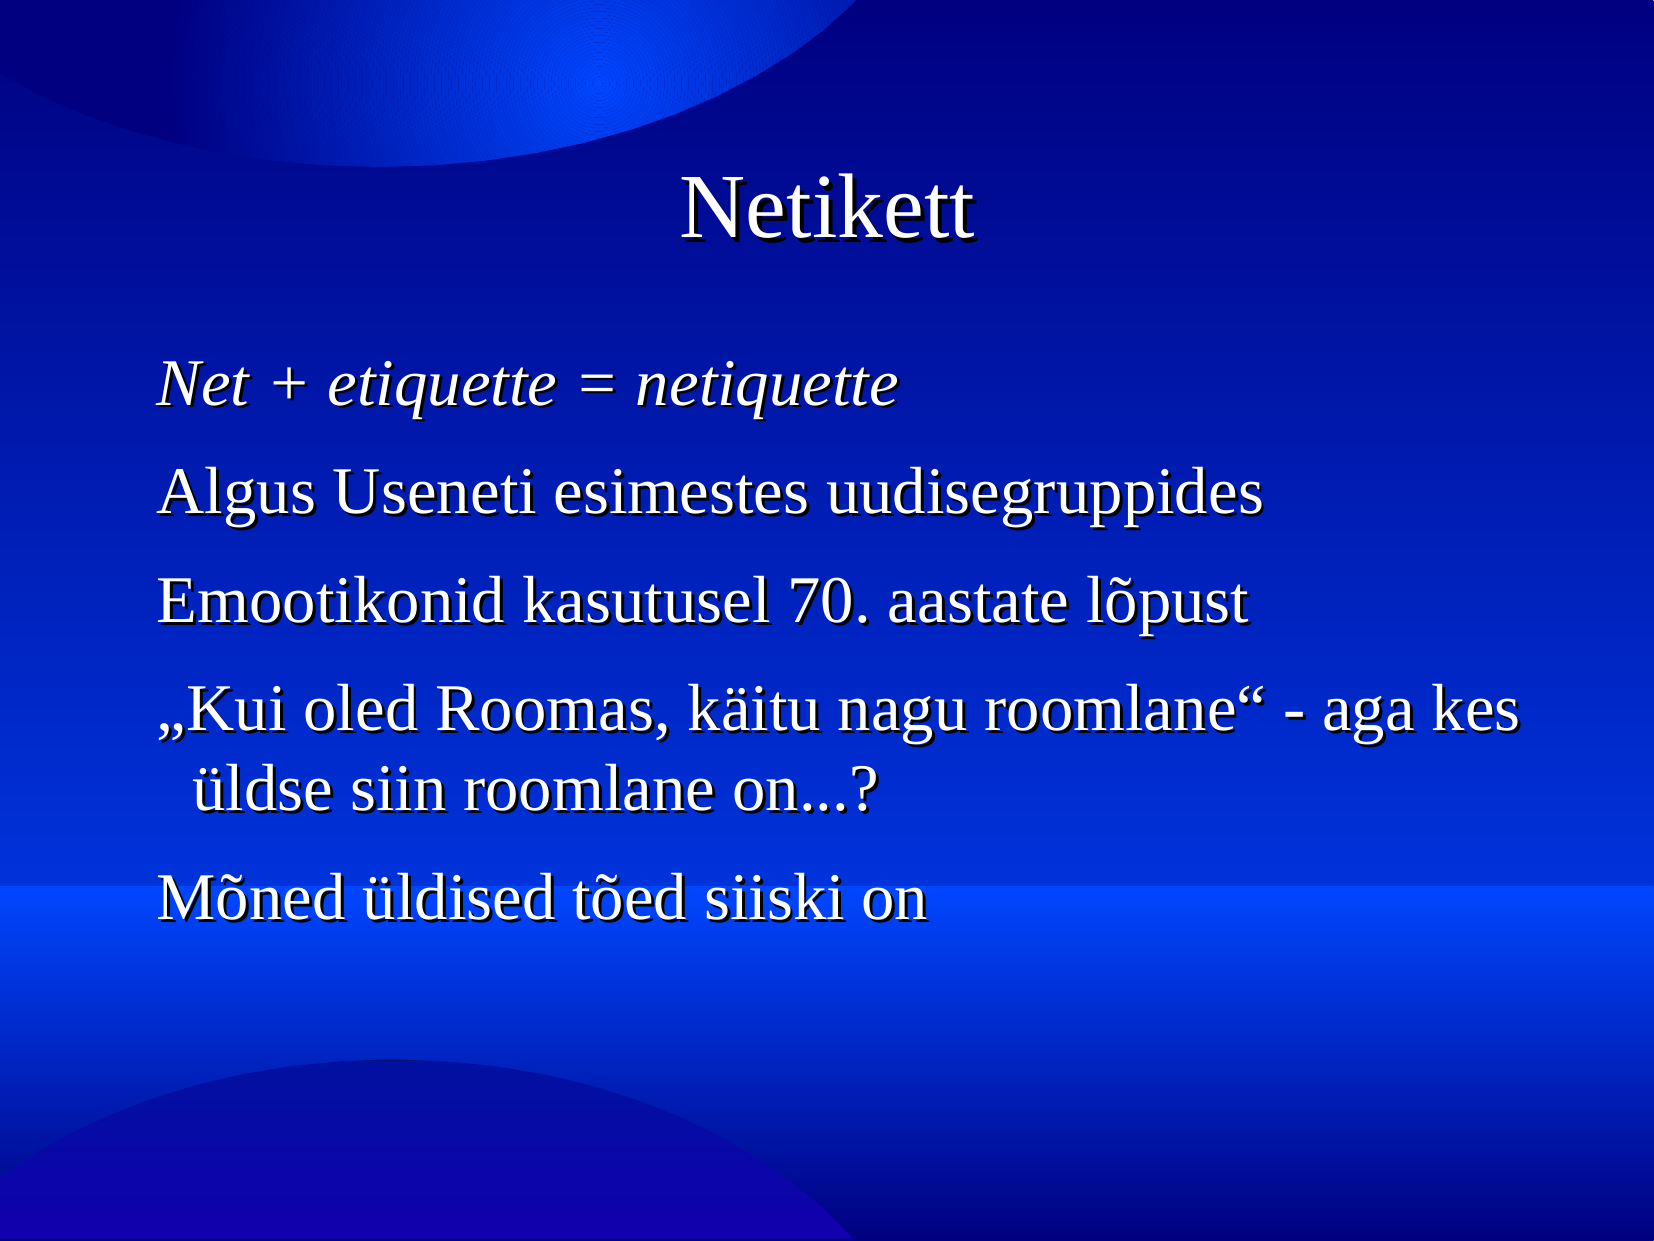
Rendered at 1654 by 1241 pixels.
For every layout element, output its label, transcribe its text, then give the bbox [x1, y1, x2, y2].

title Netikett [121, 102, 1534, 311]
list Net + etiquette = netiquette Algus Useneti esimestes uudisegruppides Emootikonid kasutusel 70. aastate lõpust „Kui oled Roomas, käitu nagu roomlane“ - aga kes üldse siin roomlane on...? Mõned üldised tõed siiski on [121, 344, 1534, 1127]
